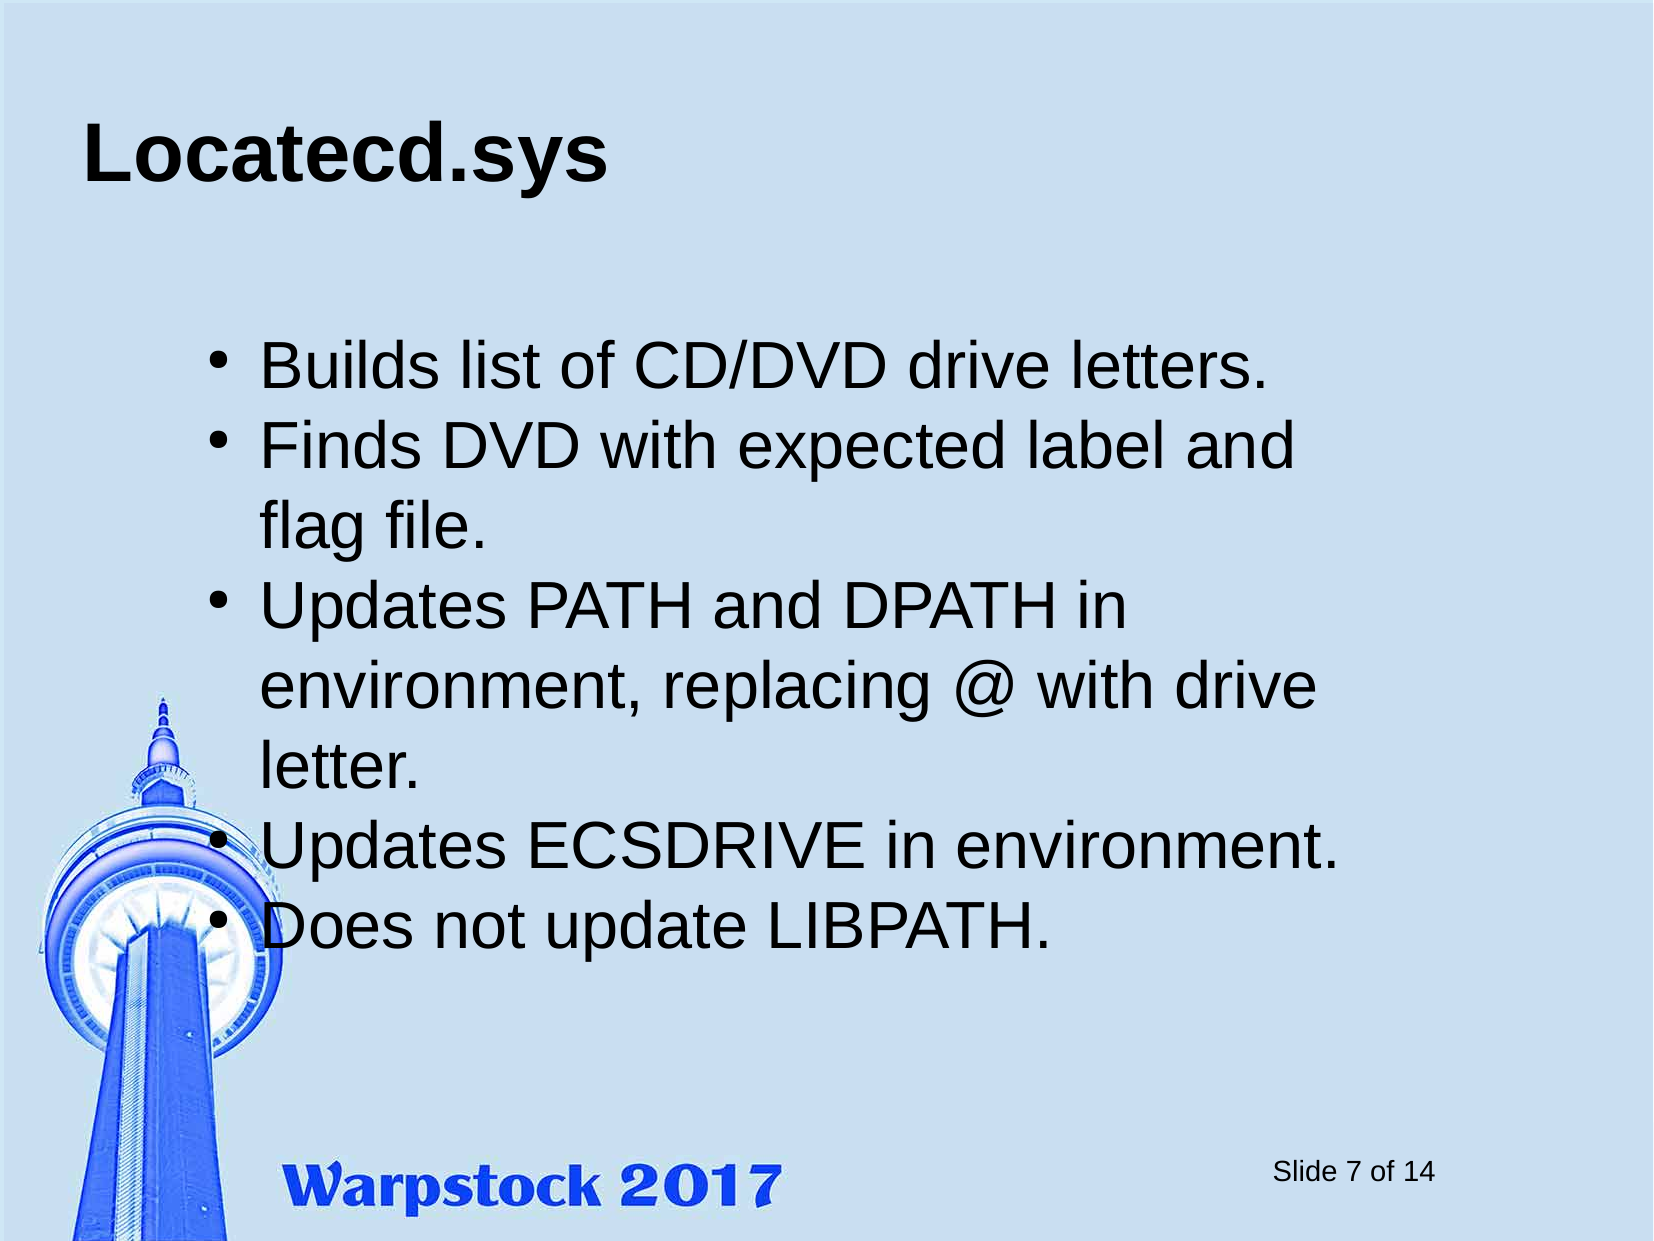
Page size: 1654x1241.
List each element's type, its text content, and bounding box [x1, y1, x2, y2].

title Locatecd.sys [82, 49, 1571, 257]
text_box Builds list of CD/DVD drive letters. Finds DVD with expected label and flag file. Updates PATH and DPATH in environment, replacing @ with drive letter. Updates ECSDRIVE in environment. Does not update LIBPATH. [173, 314, 1414, 924]
picture [4, 3, 1654, 1241]
